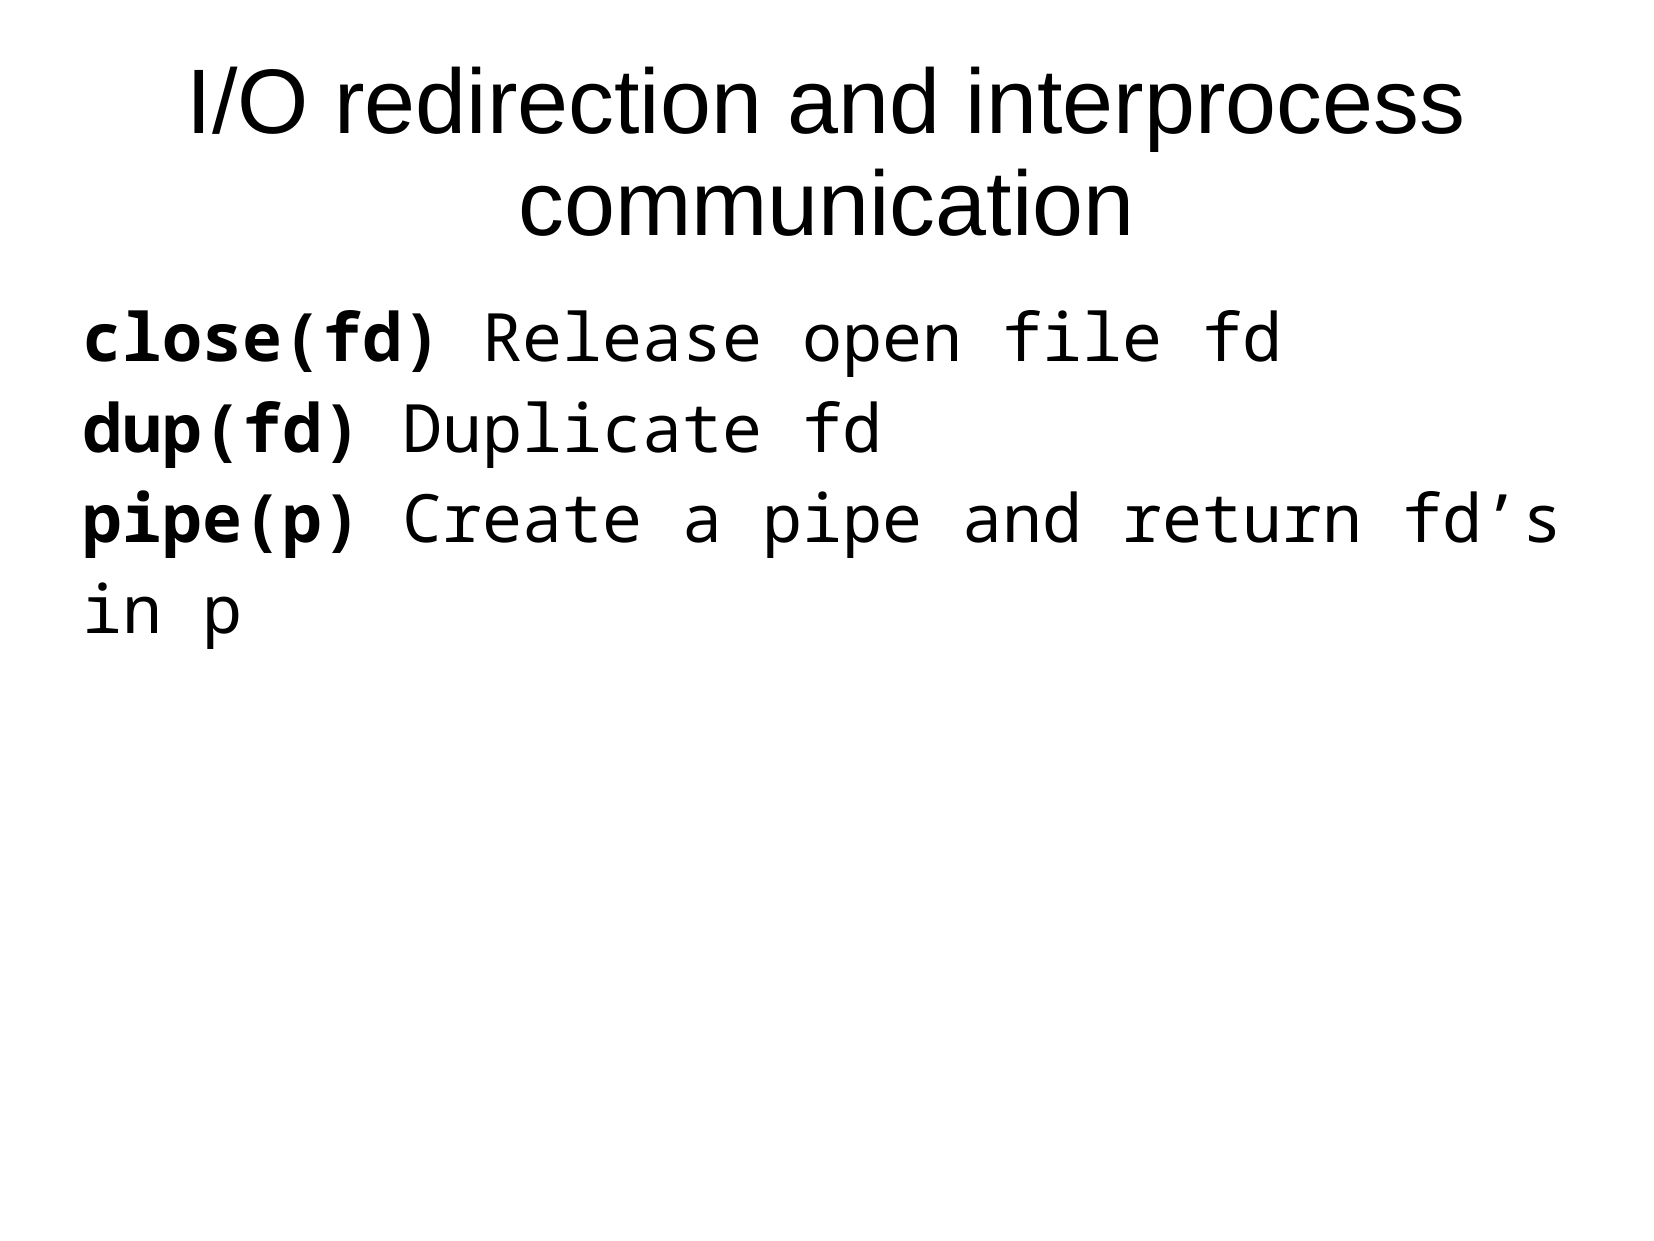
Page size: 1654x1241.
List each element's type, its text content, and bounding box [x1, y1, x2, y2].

title I/O redirection and interprocess communication [82, 49, 1571, 257]
list close(fd) Release open file fd dup(fd) Duplicate fd pipe(p) Create a pipe and return fd’s in p [82, 290, 1571, 1010]
